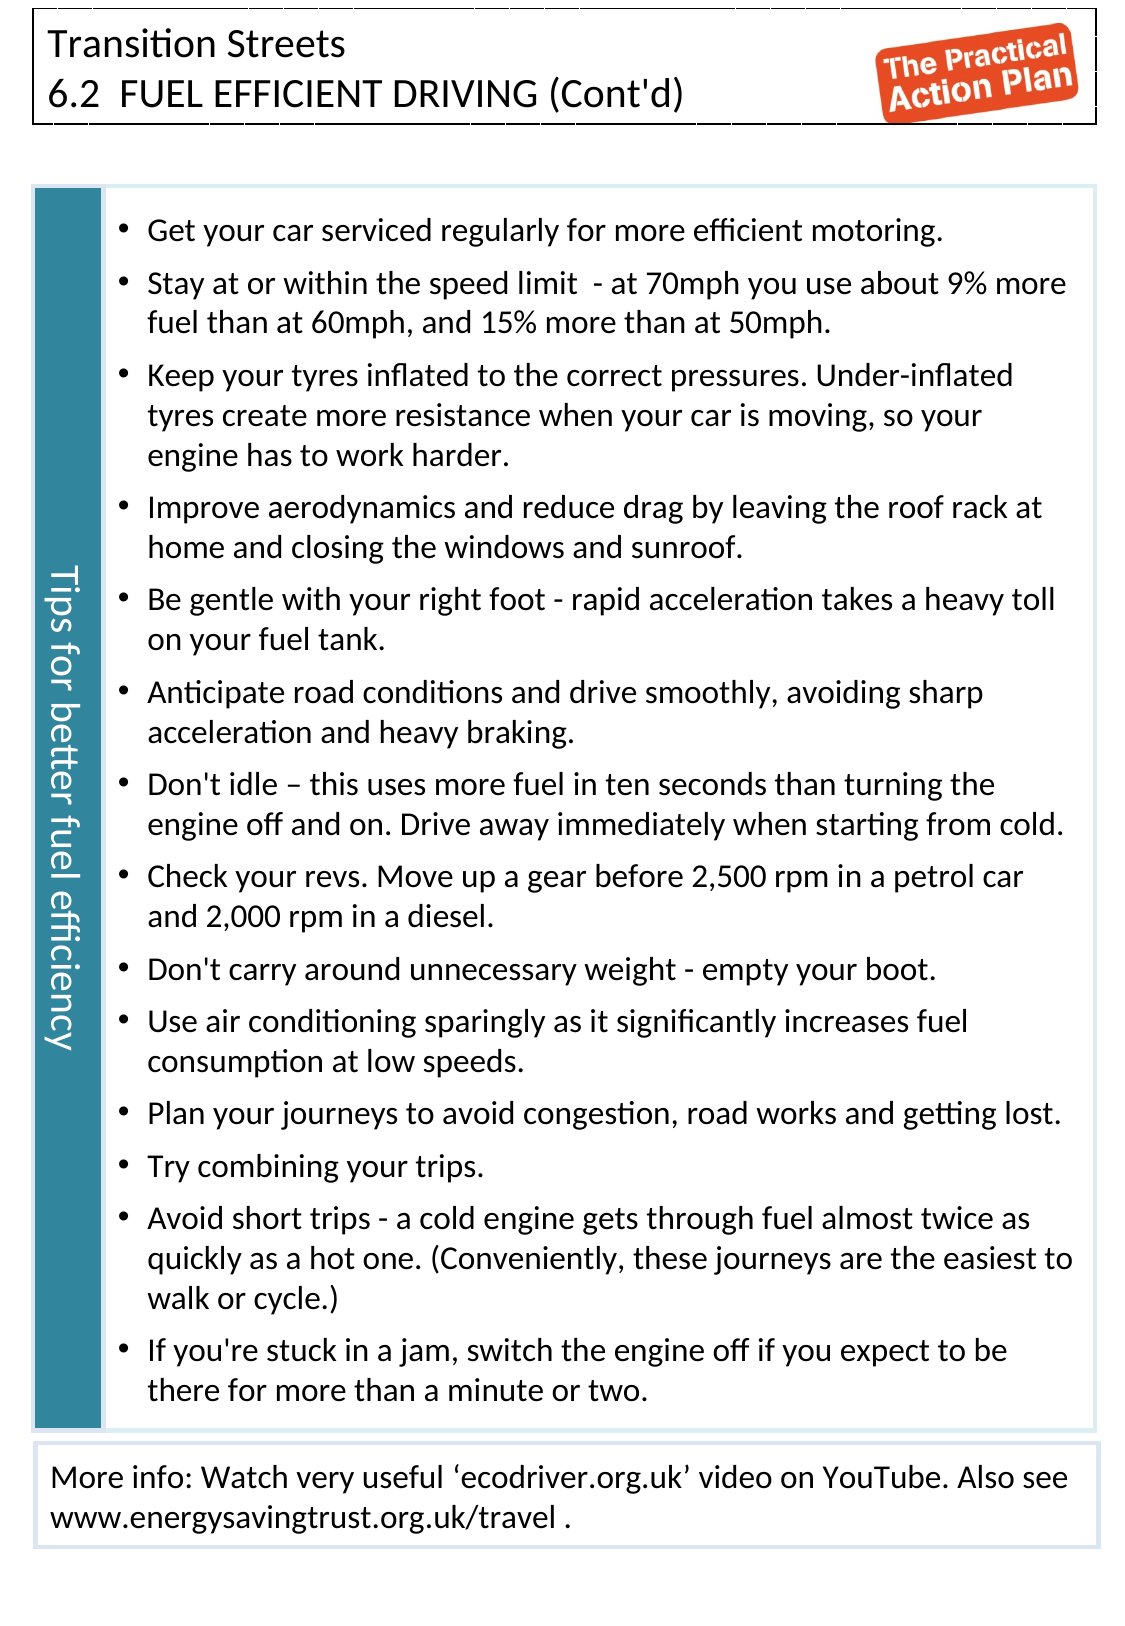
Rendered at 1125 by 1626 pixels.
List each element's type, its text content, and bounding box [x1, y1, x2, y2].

text_box Get your car serviced regularly for more efficient motoring. Stay at or within the speed limit - at 70mph you use about 9% more fuel than at 60mph, and 15% more than at 50mph. Keep your tyres inflated to the correct pressures. Under-inflated tyres create more resistance when your car is moving, so your engine has to work harder. Improve aerodynamics and reduce drag by leaving the roof rack at home and closing the windows and sunroof. Be gentle with your right foot - rapid acceleration takes a heavy toll on your fuel tank. Anticipate road conditions and drive smoothly, avoiding sharp acceleration and heavy braking. Don't idle – this uses more fuel in ten seconds than turning the engine off and on. Drive away immediately when starting from cold. Check your revs. Move up a gear before 2,500 rpm in a petrol car and 2,000 rpm in a diesel. Don't carry around unnecessary weight - empty your boot. Use air conditioning sparingly as it significantly increases fuel consumption at low speeds. Plan your journeys to avoid congestion, road works and getting lost. Try combining your trips. Avoid short trips - a cold engine gets through fuel almost twice as quickly as a hot one. (Conveniently, these journeys are the easiest to walk or cycle.) If you're stuck in a jam, switch the engine off if you expect to be there for more than a minute or two. [104, 186, 1096, 1431]
text_box Transition Streets 6.2 FUEL EFFICIENT DRIVING (Cont'd) [32, 8, 1096, 125]
text_box More info: Watch very useful ‘ecodriver.org.uk’ video on YouTube. Also see www.energysavingtrust.org.uk/travel . [35, 1442, 1099, 1548]
text_box Tips for better fuel efficiency [32, 186, 104, 1431]
